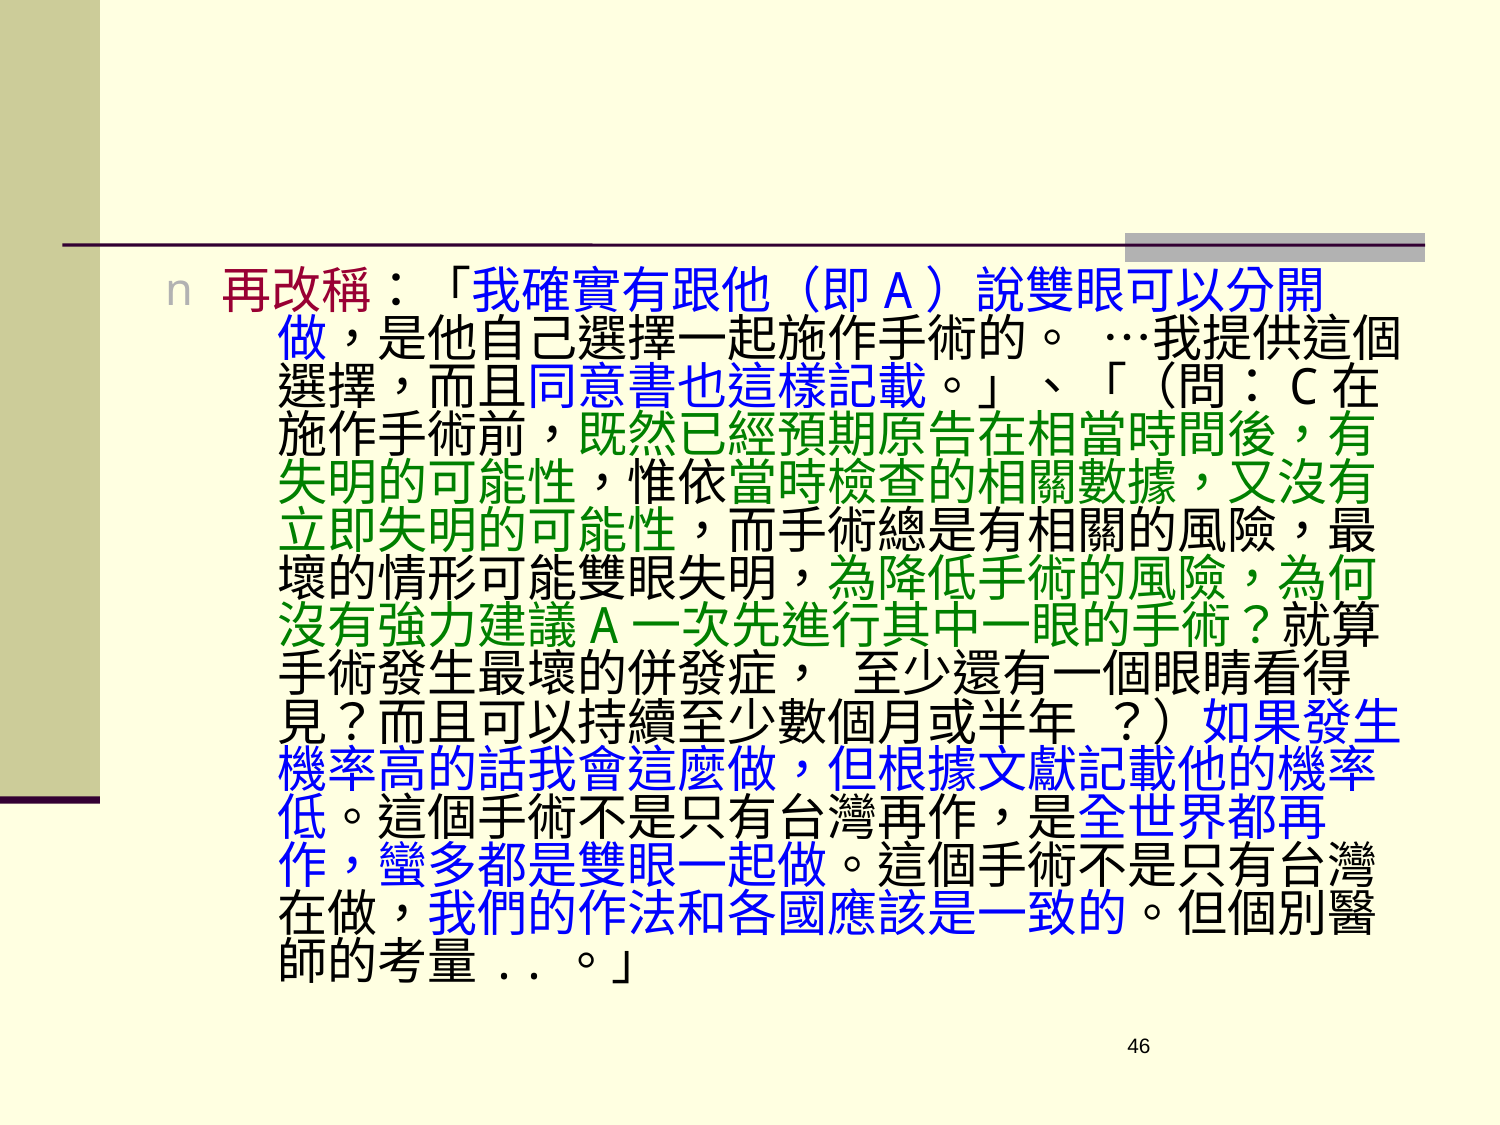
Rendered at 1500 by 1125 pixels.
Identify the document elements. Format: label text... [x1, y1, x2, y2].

list 再改稱：「我確實有跟他（即A）說雙眼可以分開做，是他自己選擇一起施作手術的。 …我提供這個選擇，而且同意書也這樣記載。」、「（問：C在施作手術前，既然已經預期原告在相當時間後，有失明的可能性，惟依當時檢查的相關數據，又沒有立即失明的可能性，而手術總是有相關的風險，最壞的情形可能雙眼失明，為降低手術的風險，為何沒有強力建議A一次先進行其中一眼的手術？就算手術發生最壞的併發症， 至少還有一個眼睛看得見？而且可以持續至少數個月或半年 ？）如果發生機率高的話我會這麼做，但根據文獻記載他的機率低。這個手術不是只有台灣再作，是全世界都再作，蠻多都是雙眼一起做。這個手術不是只有台灣在做，我們的作法和各國應該是一致的。但個別醫師的考量..。」 [150, 262, 1426, 1006]
text_box [1112, 1025, 1426, 1101]
